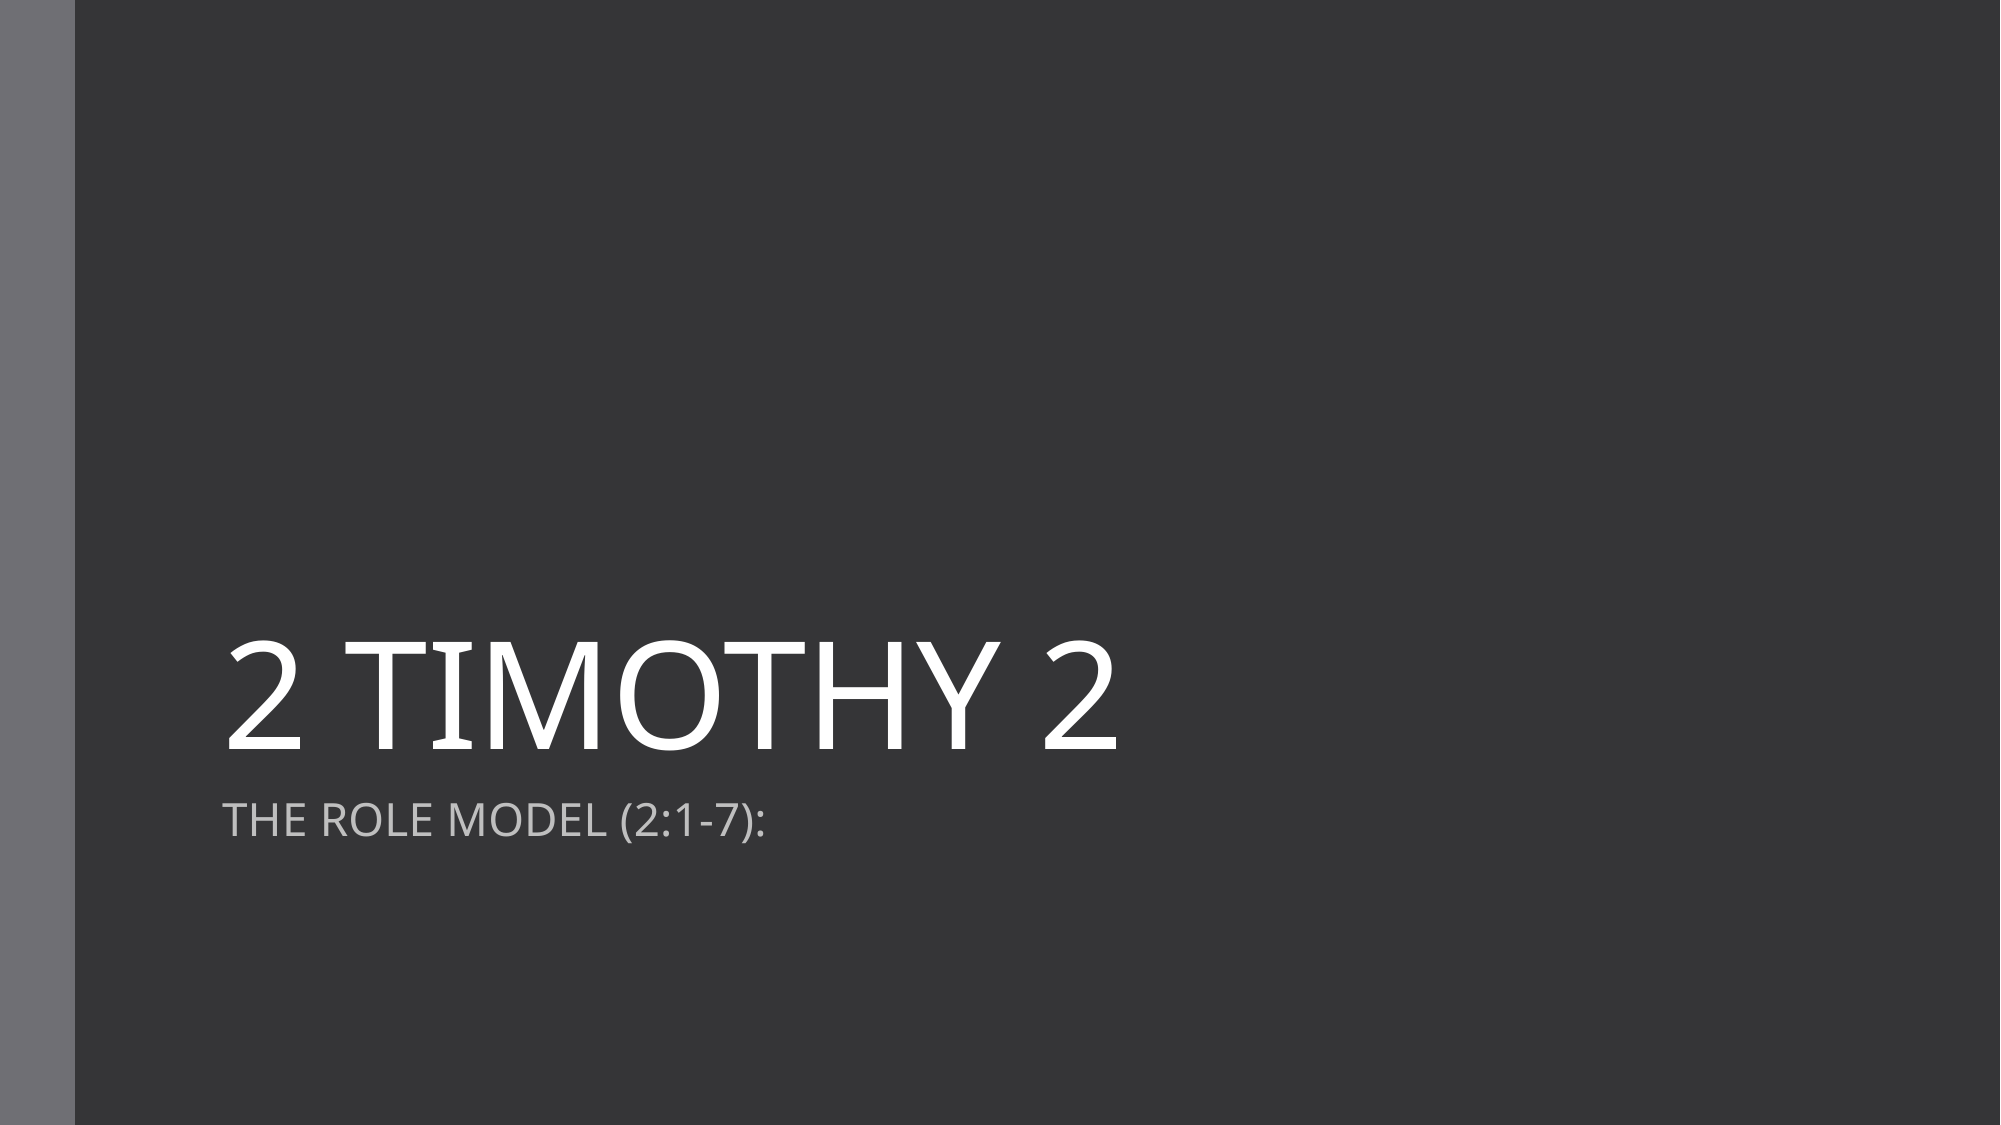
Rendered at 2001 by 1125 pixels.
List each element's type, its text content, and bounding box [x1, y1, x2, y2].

subtitle THE ROLE MODEL (2:1-7): [206, 787, 1752, 1066]
title 2 TIMOTHY 2 [206, 124, 1752, 787]
